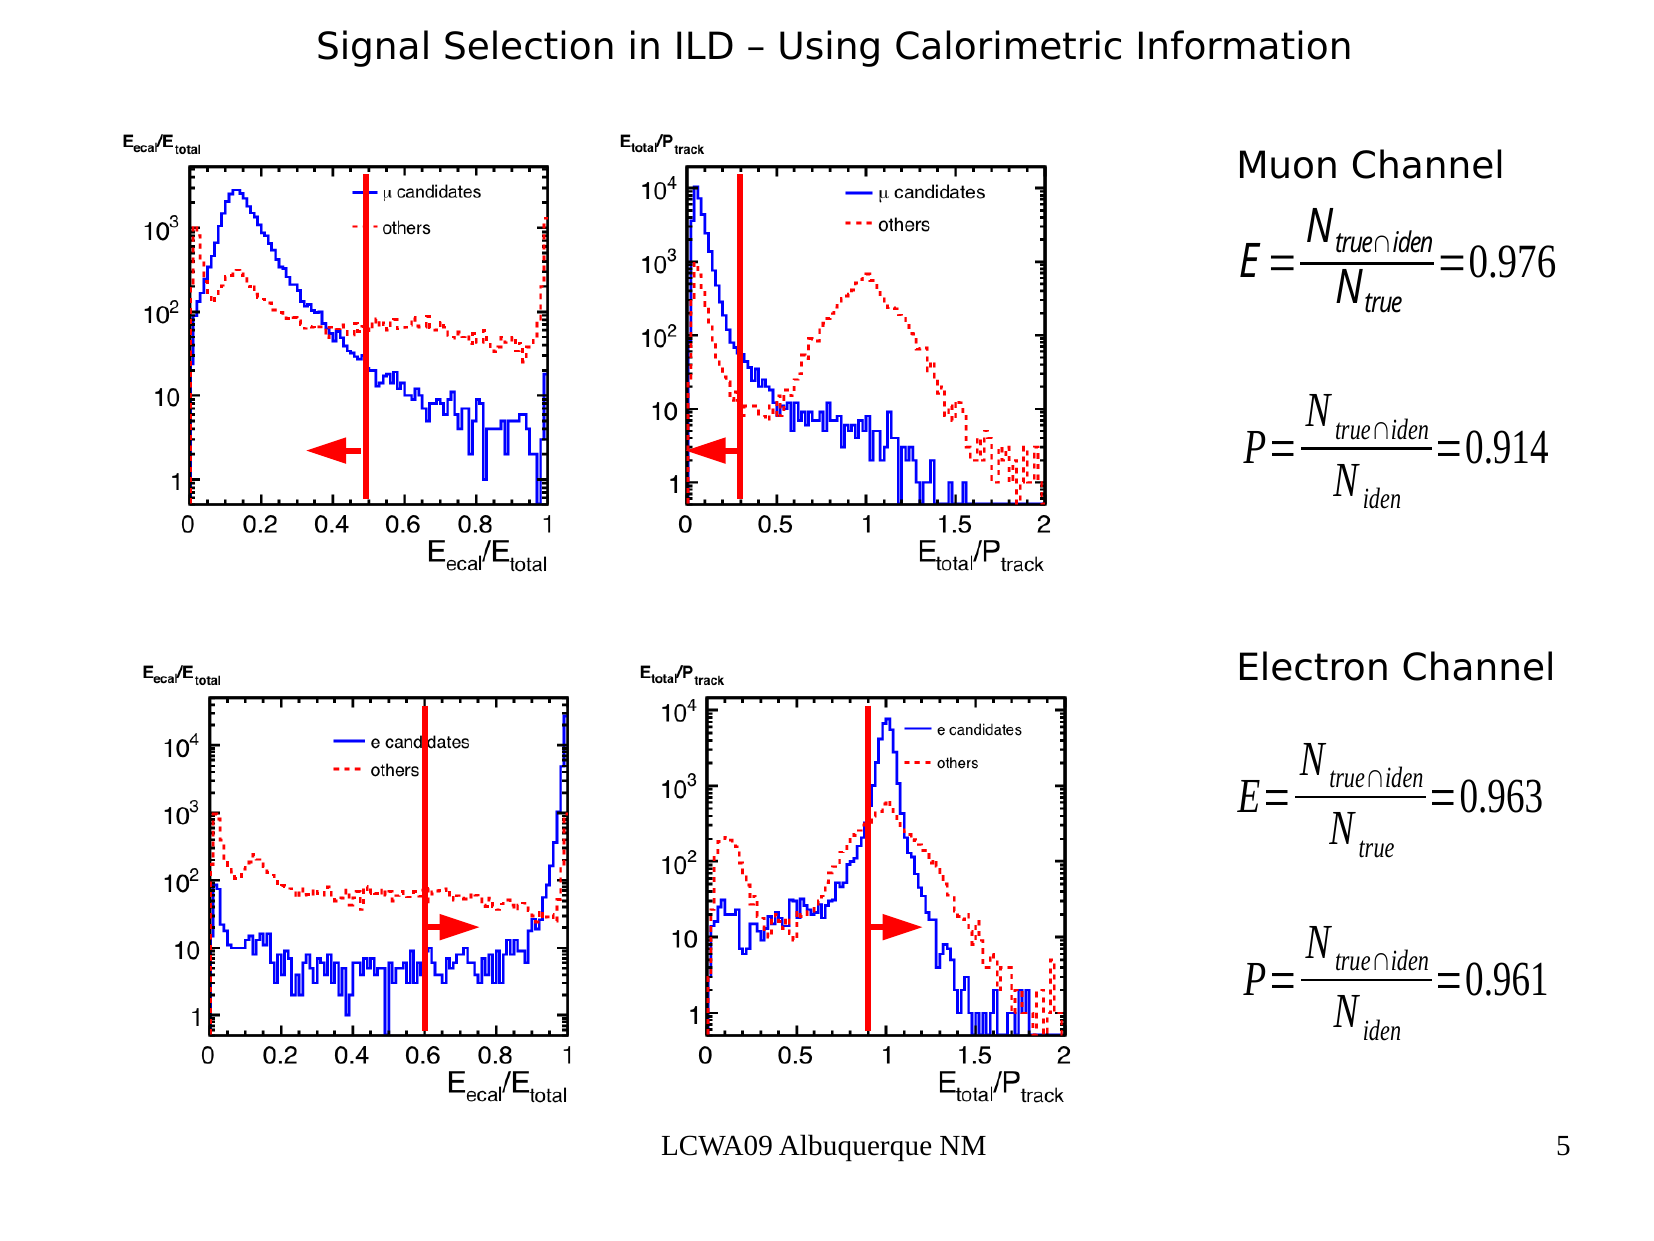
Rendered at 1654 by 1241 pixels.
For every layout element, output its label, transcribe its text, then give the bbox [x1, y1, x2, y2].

picture [98, 125, 1093, 591]
chart [1234, 915, 1553, 1046]
chart [1228, 732, 1548, 863]
picture [118, 656, 1113, 1123]
text_box Muon Channel [1221, 136, 1514, 195]
chart [1232, 206, 1561, 320]
text_box Signal Selection in ILD – Using Calorimetric Information [301, 17, 1358, 77]
chart [1234, 383, 1553, 515]
text_box Electron Channel [1221, 637, 1564, 697]
